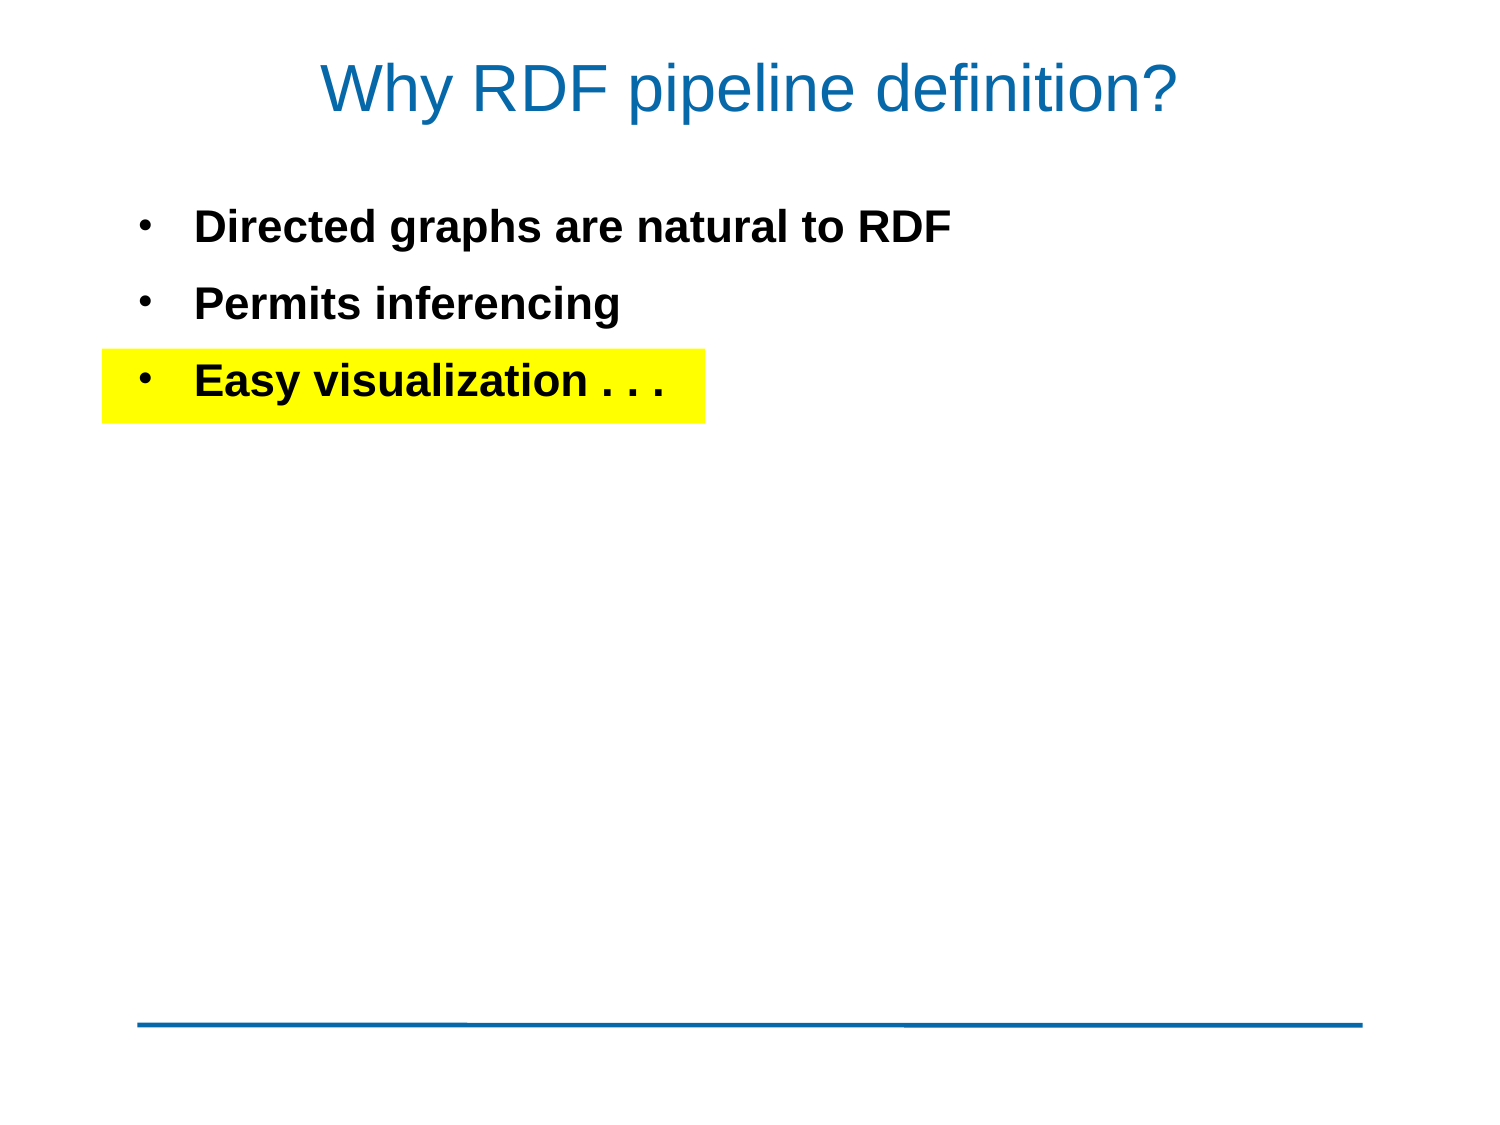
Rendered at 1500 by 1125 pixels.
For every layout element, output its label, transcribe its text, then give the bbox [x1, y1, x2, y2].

text_box [101, 348, 115, 424]
list Directed graphs are natural to RDF Permits inferencing Easy visualization . . . [115, 179, 1387, 1005]
title Why RDF pipeline definition? [0, 6, 1500, 149]
